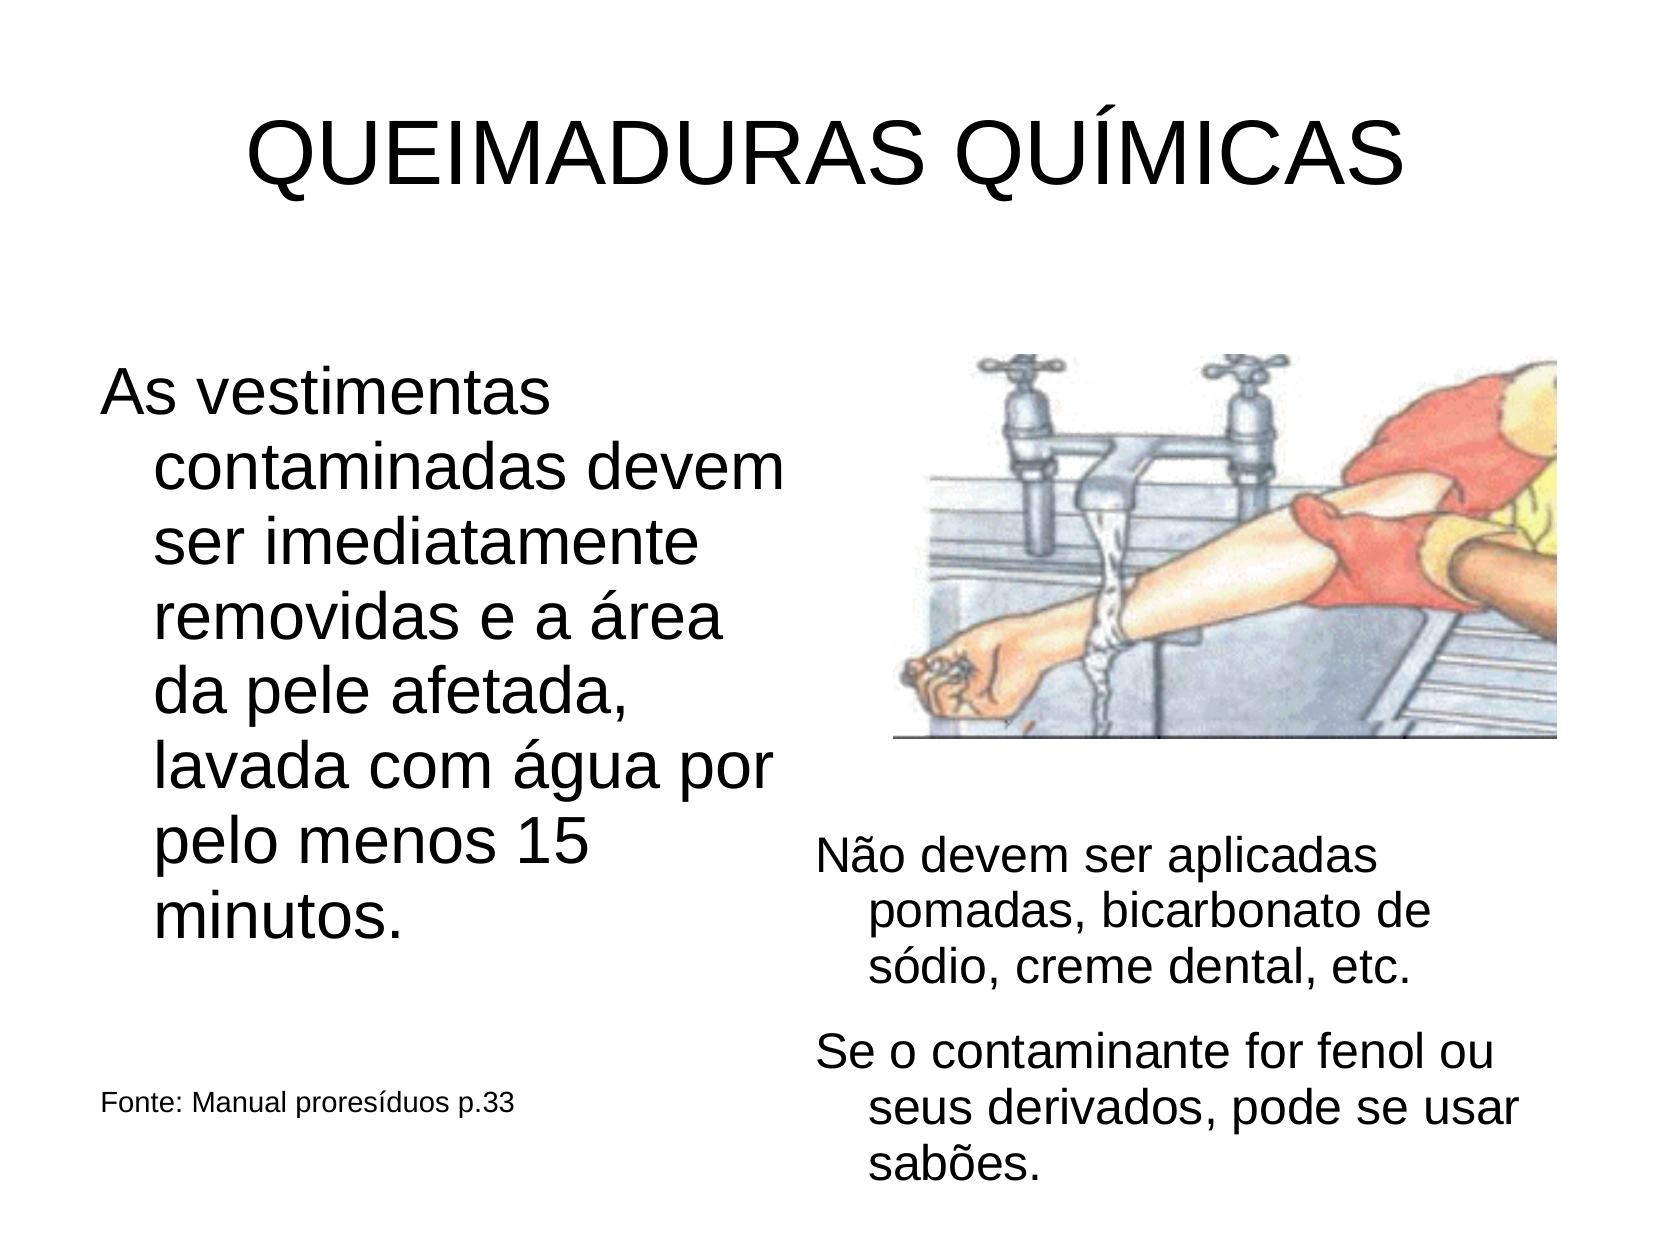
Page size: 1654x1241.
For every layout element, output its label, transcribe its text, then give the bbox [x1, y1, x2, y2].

list As vestimentas contaminadas devem ser imediatamente removidas e a área da pele afetada, lavada com água por pelo menos 15 minutos. Fonte: Manual proresíduos p.33 [82, 354, 798, 1120]
picture [893, 354, 1557, 739]
title QUEIMADURAS QUÍMICAS [82, 49, 1571, 257]
list Não devem ser aplicadas pomadas, bicarbonato de sódio, creme dental, etc. Se o contaminante for fenol ou seus derivados, pode se usar sabões. [797, 826, 1536, 1191]
